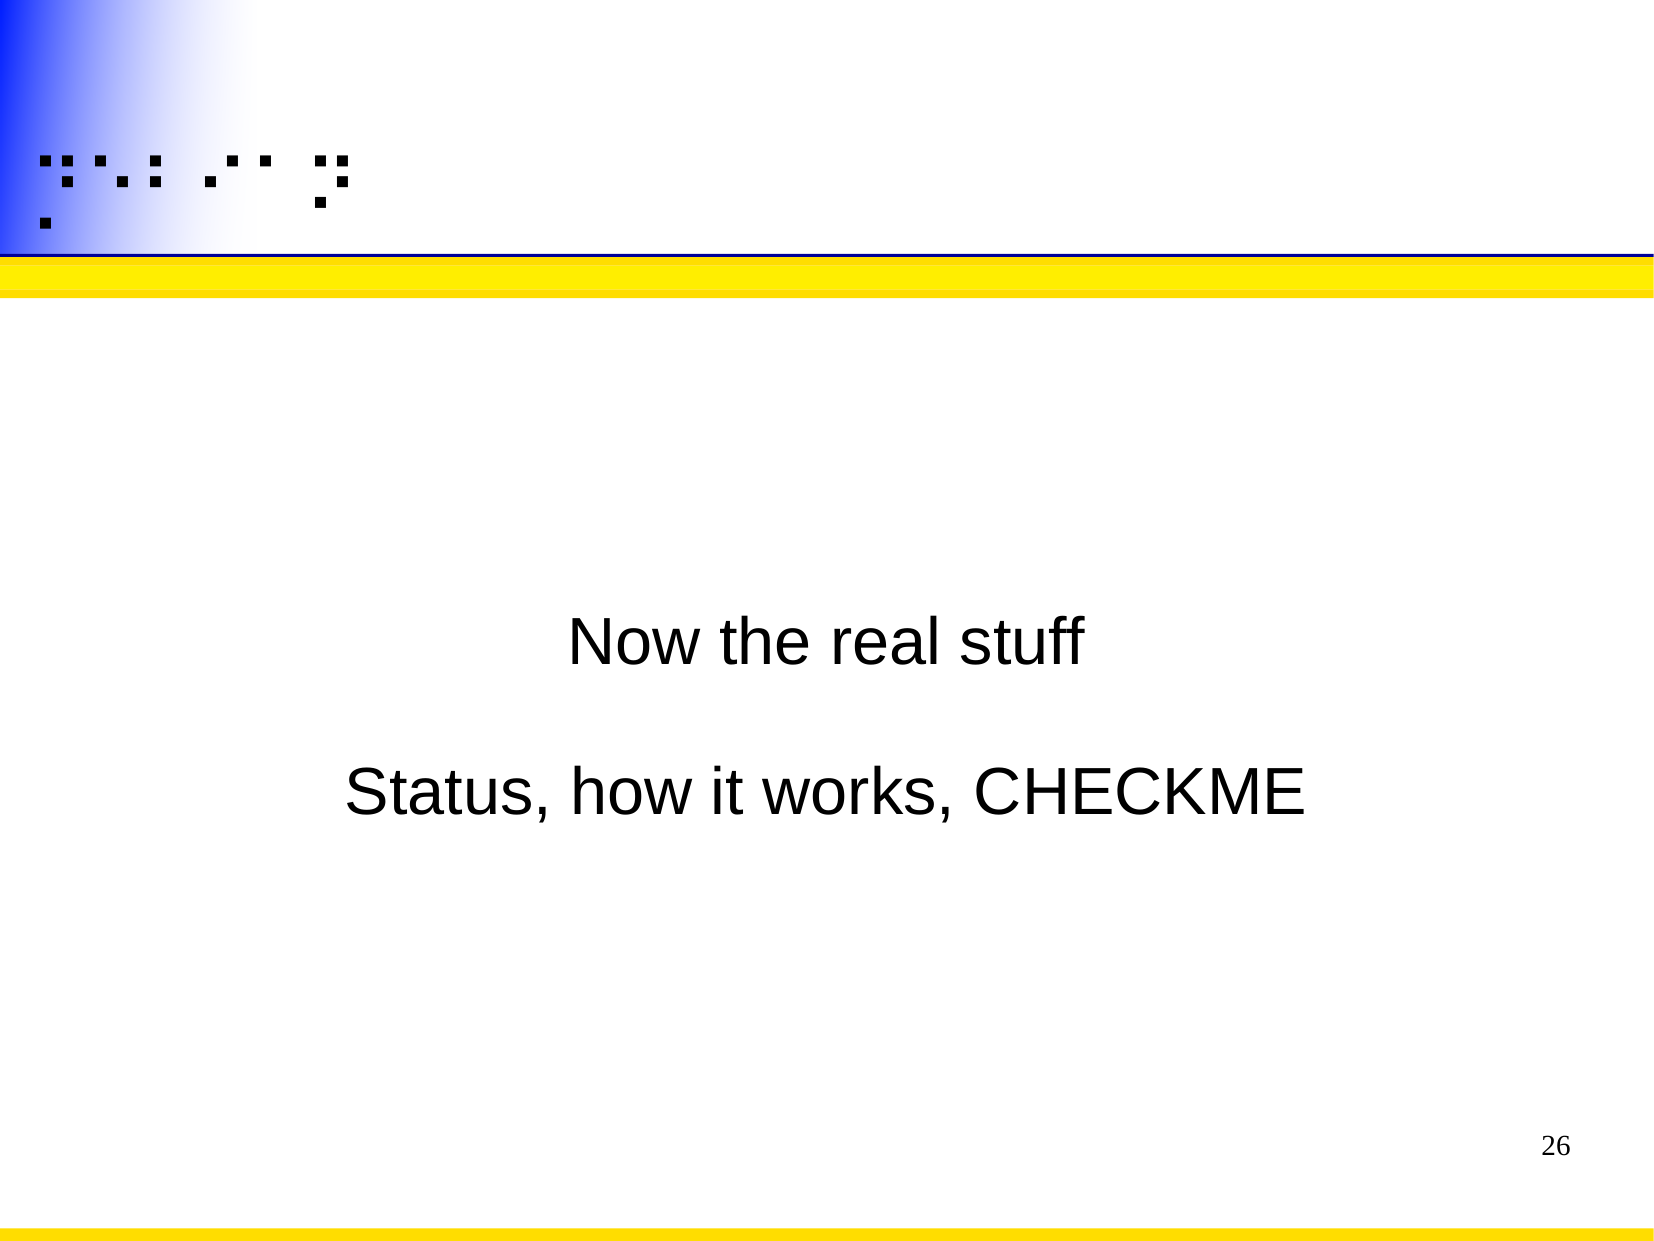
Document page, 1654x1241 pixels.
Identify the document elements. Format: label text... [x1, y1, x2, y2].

subtitle Now the real stuff Status, how it works, CHECKME [82, 307, 1571, 1126]
